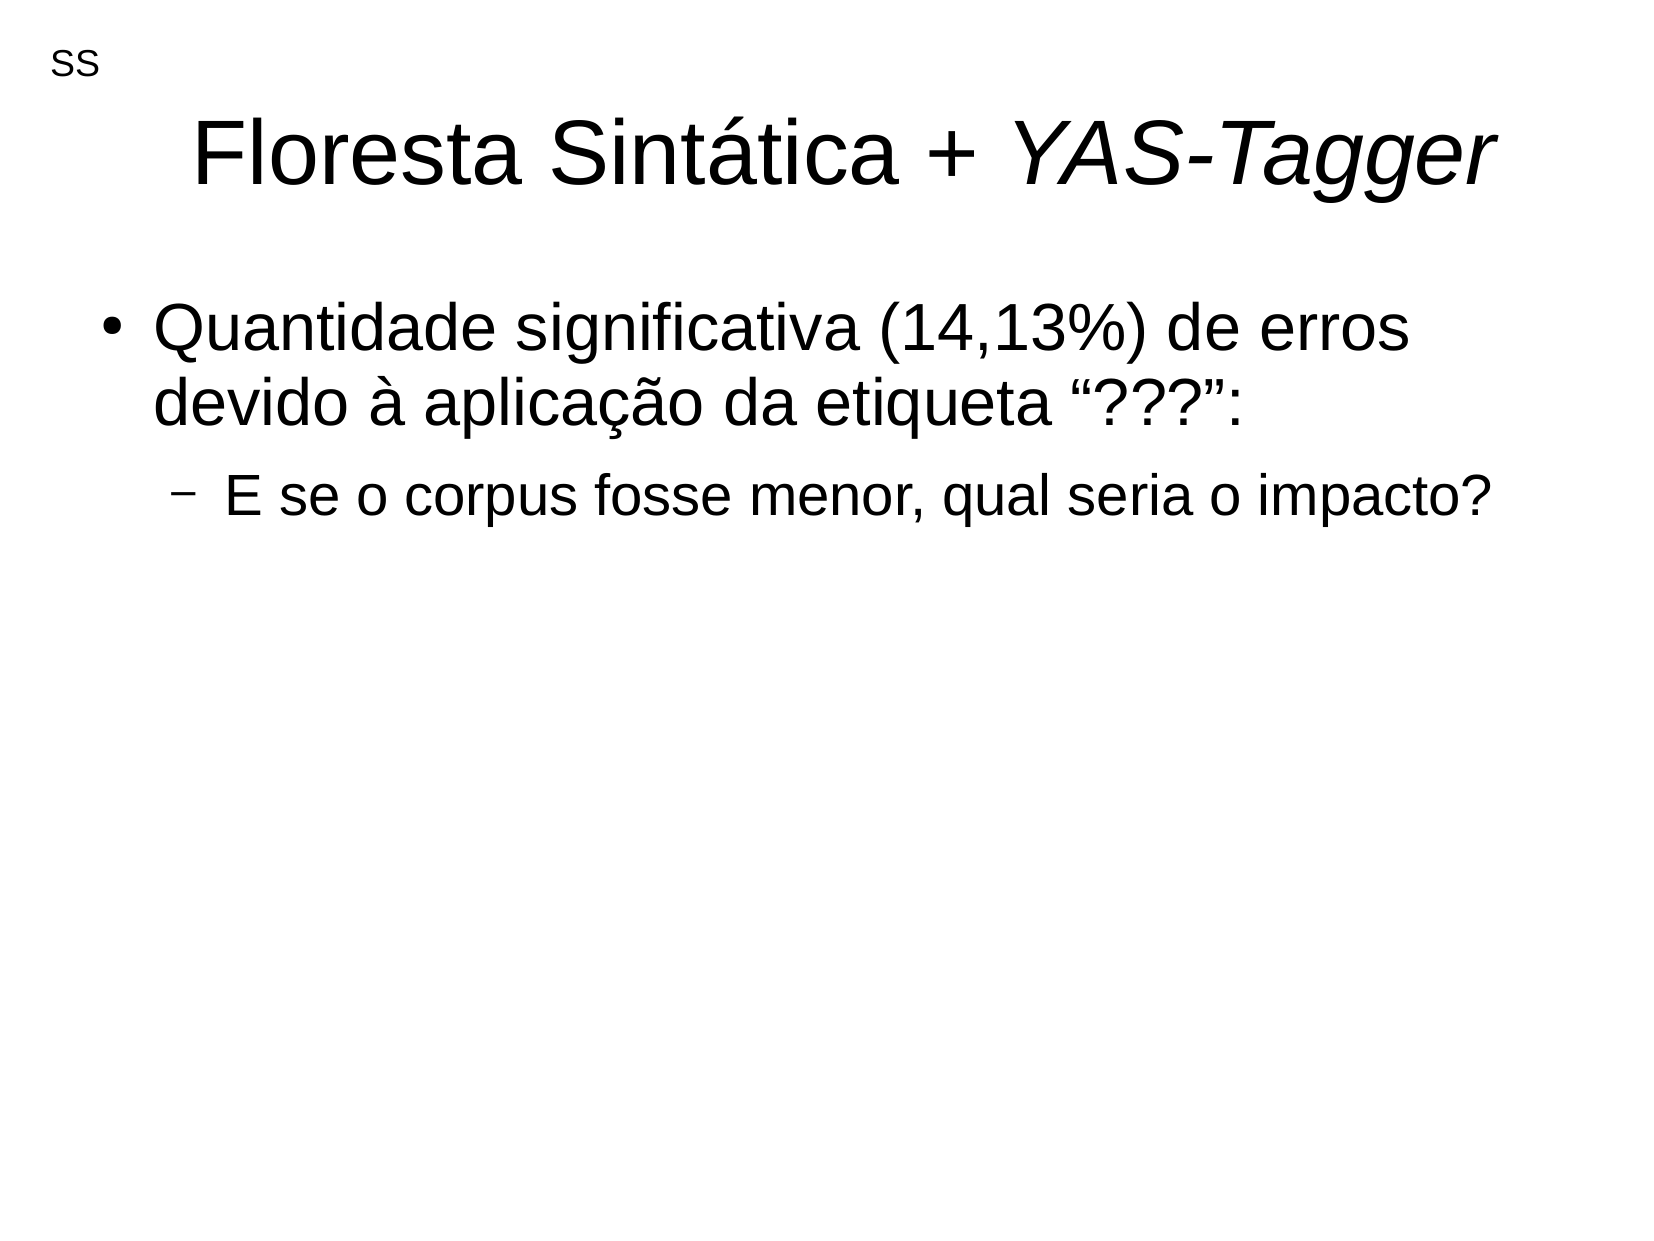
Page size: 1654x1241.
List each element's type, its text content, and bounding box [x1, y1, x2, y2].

list Quantidade significativa (14,13%) de erros devido à aplicação da etiqueta “???”: E se o corpus fosse menor, qual seria o impacto? [82, 290, 1571, 1010]
text_box SS [35, 35, 116, 93]
title Floresta Sintática + YAS-Tagger [82, 49, 1571, 257]
